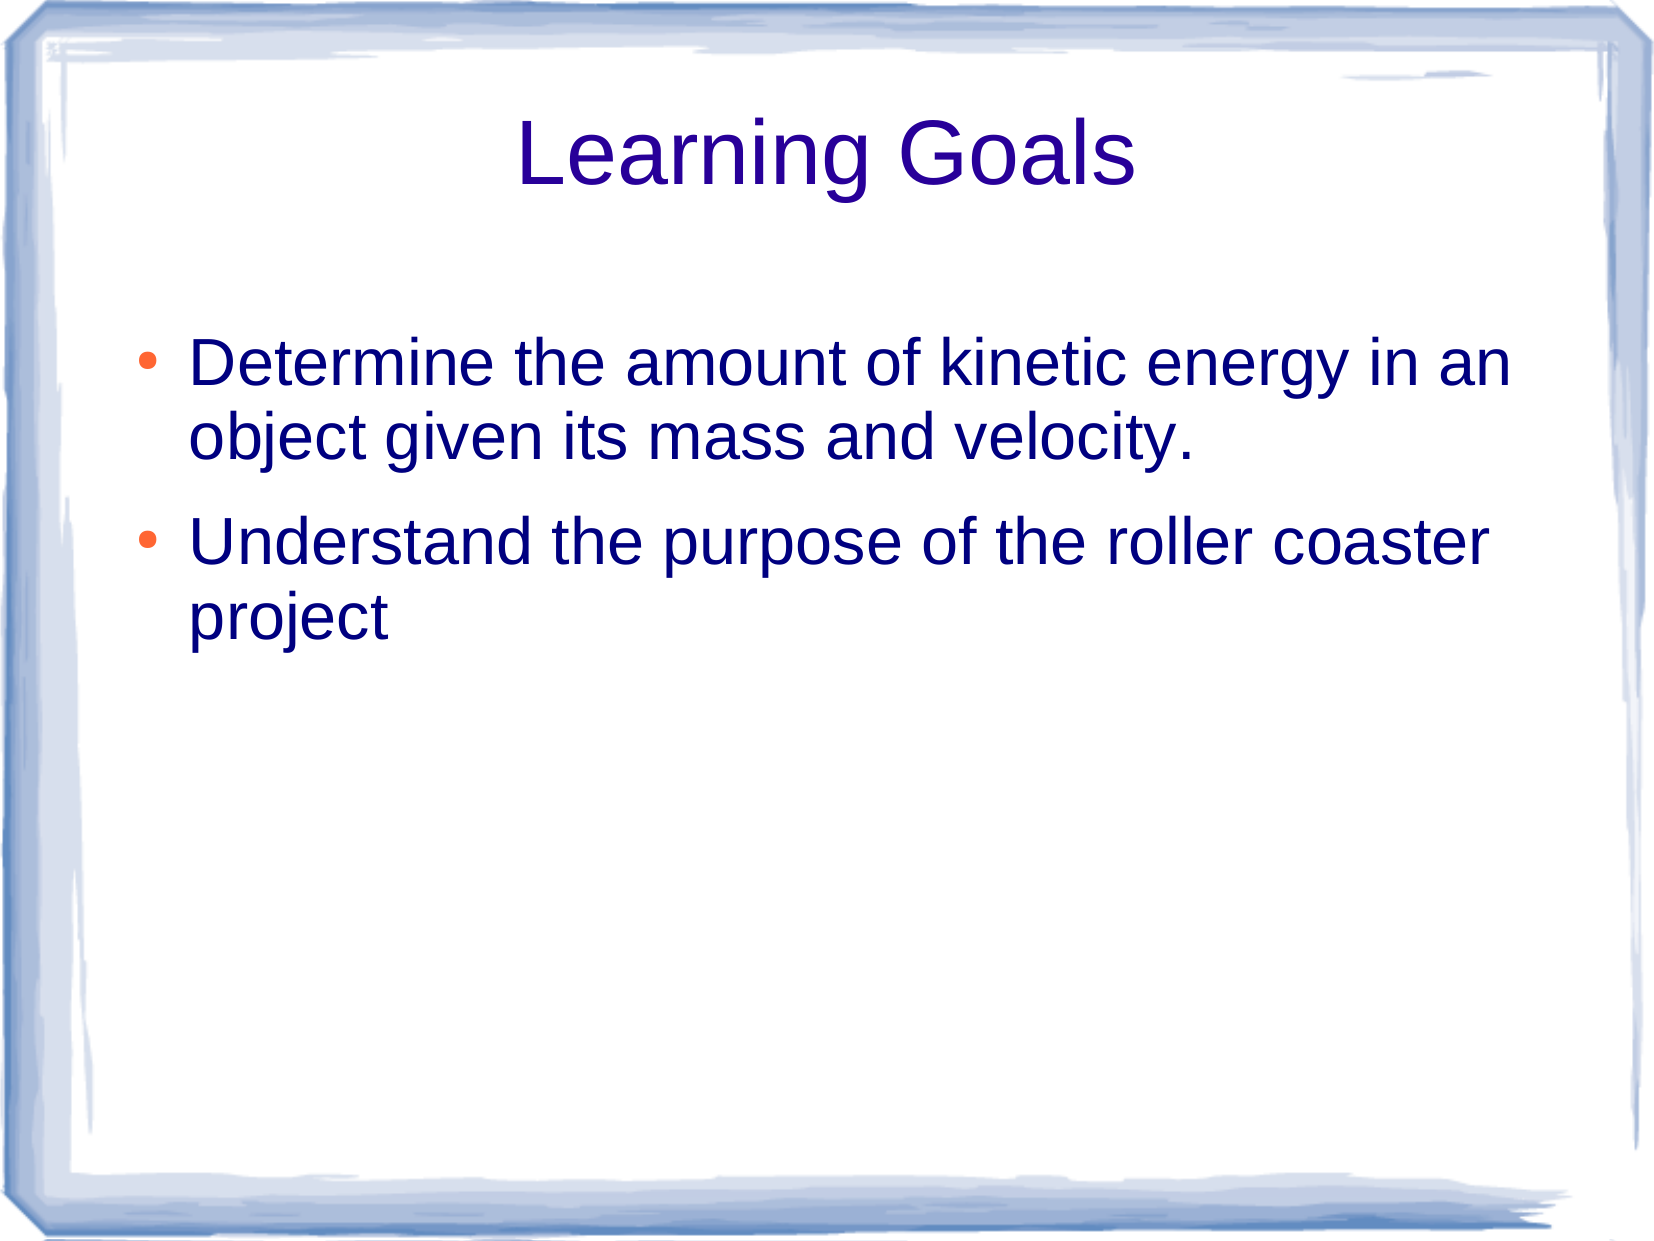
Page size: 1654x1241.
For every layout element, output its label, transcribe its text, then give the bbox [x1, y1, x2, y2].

list Determine the amount of kinetic energy in an object given its mass and velocity. Understand the purpose of the roller coaster project [118, 324, 1571, 990]
title Learning Goals [82, 56, 1571, 250]
picture [0, 0, 1654, 1241]
